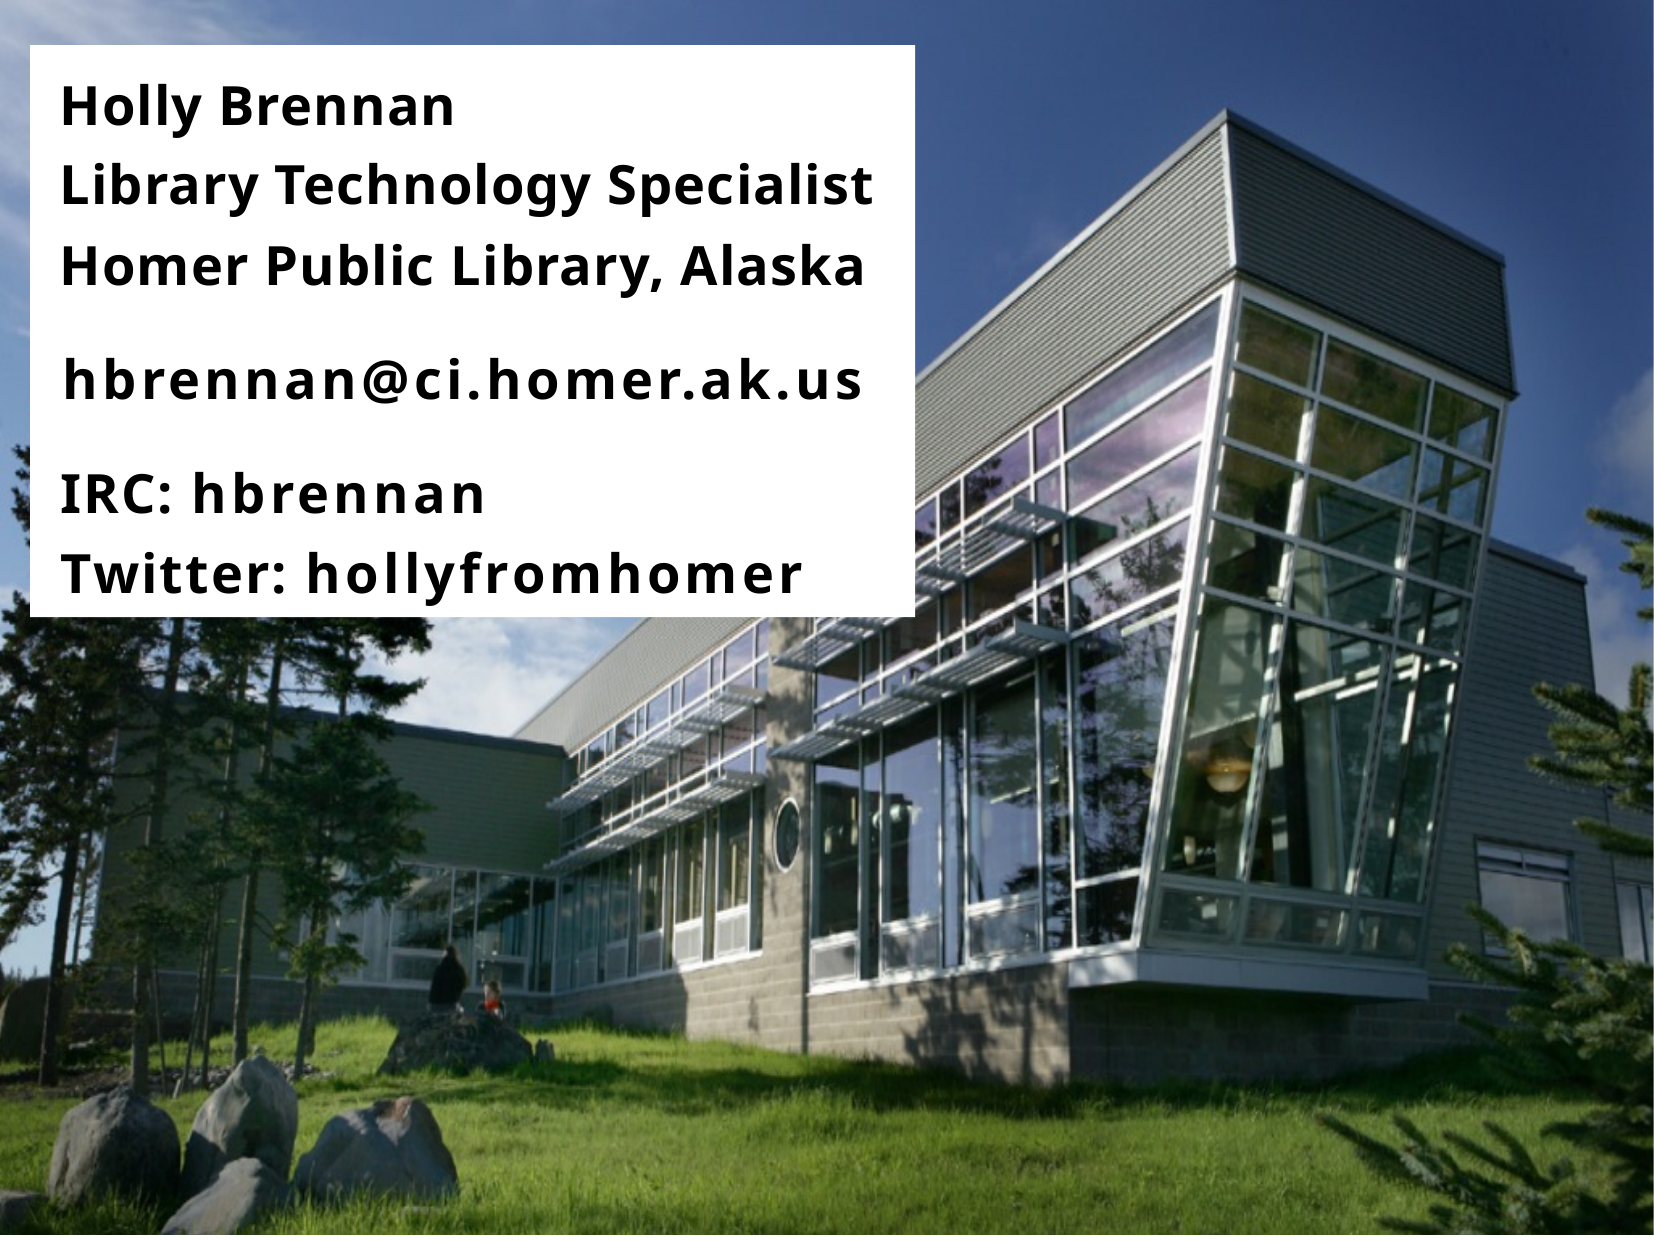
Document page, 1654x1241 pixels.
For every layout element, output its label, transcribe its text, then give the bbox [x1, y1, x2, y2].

picture [0, 0, 1654, 1235]
text_box Holly Brennan Library Technology Specialist Homer Public Library, Alaska hbrennan@ci.homer.ak.us IRC: hbrennan Twitter: hollyfromhomer [30, 45, 916, 586]
